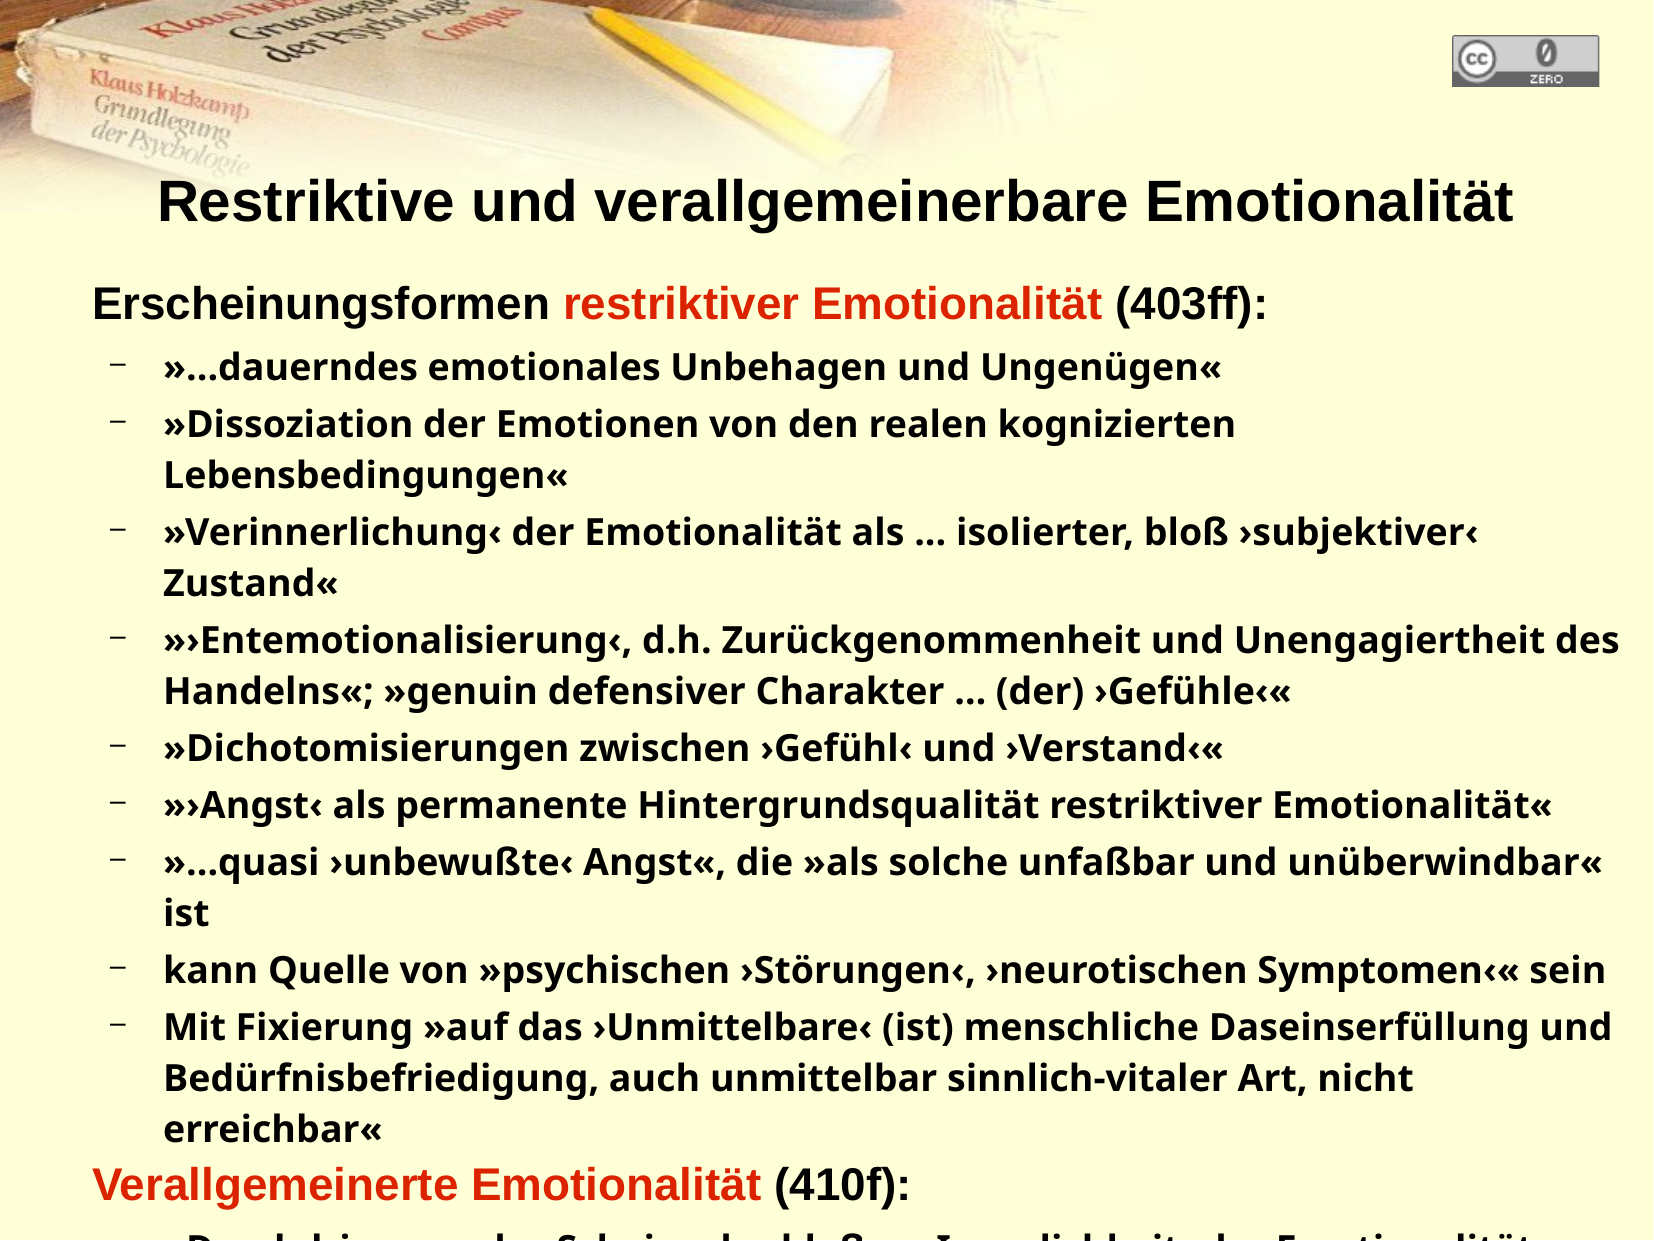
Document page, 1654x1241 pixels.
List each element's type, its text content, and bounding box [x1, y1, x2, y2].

picture [1452, 35, 1600, 87]
title Restriktive und verallgemeinerbare Emotionalität [82, 124, 1607, 277]
list Erscheinungsformen restriktiver Emotionalität (403ff): »...dauerndes emotionales Unbehagen und Ungenügen« »Dissoziation der Emotionen von den realen kognizierten Lebensbedingungen« »Verinnerlichung‹ der Emotionalität als ... isolierter, bloß ›subjektiver‹ Zustand« »›Entemotionalisierung‹, d.h. Zurückgenommenheit und Unengagiertheit des Handelns«; »genuin defensiver Charakter … (der) ›Gefühle‹« »Dichotomisierungen zwischen ›Gefühl‹ und ›Verstand‹« »›Angst‹ als permanente Hintergrundsqualität restriktiver Emotionalität« »...quasi ›unbewußte‹ Angst«, die »als solche unfaßbar und unüberwindbar« ist kann Quelle von »psychischen ›Störungen‹, ›neurotischen Symptomen‹« sein Mit Fixierung »auf das ›Unmittelbare‹ (ist) menschliche Daseinserfüllung und Bedürfnisbefriedigung, auch unmittelbar sinnlich-vitaler Art, nicht erreichbar« Verallgemeinerte Emotionalität (410f): »Durchdringung des Scheins der bloßen ›Innerlichkeit‹ der Emotionalität durch in ›bewußtem‹ Verhalten herauszuhebende wirkliche Lebensverhältnisse« »Wiedergewinnung der eigenen Emotionalität als Erkenntnisquelle ... in Richtung auf die gemeinsame Verfügungserweiterung« »Schaffung von Bedingungen ›menschlicher‹ Lebenserfüllung/Bedürfnisbefriedigung« [21, 277, 1636, 1217]
picture [0, 0, 1156, 213]
